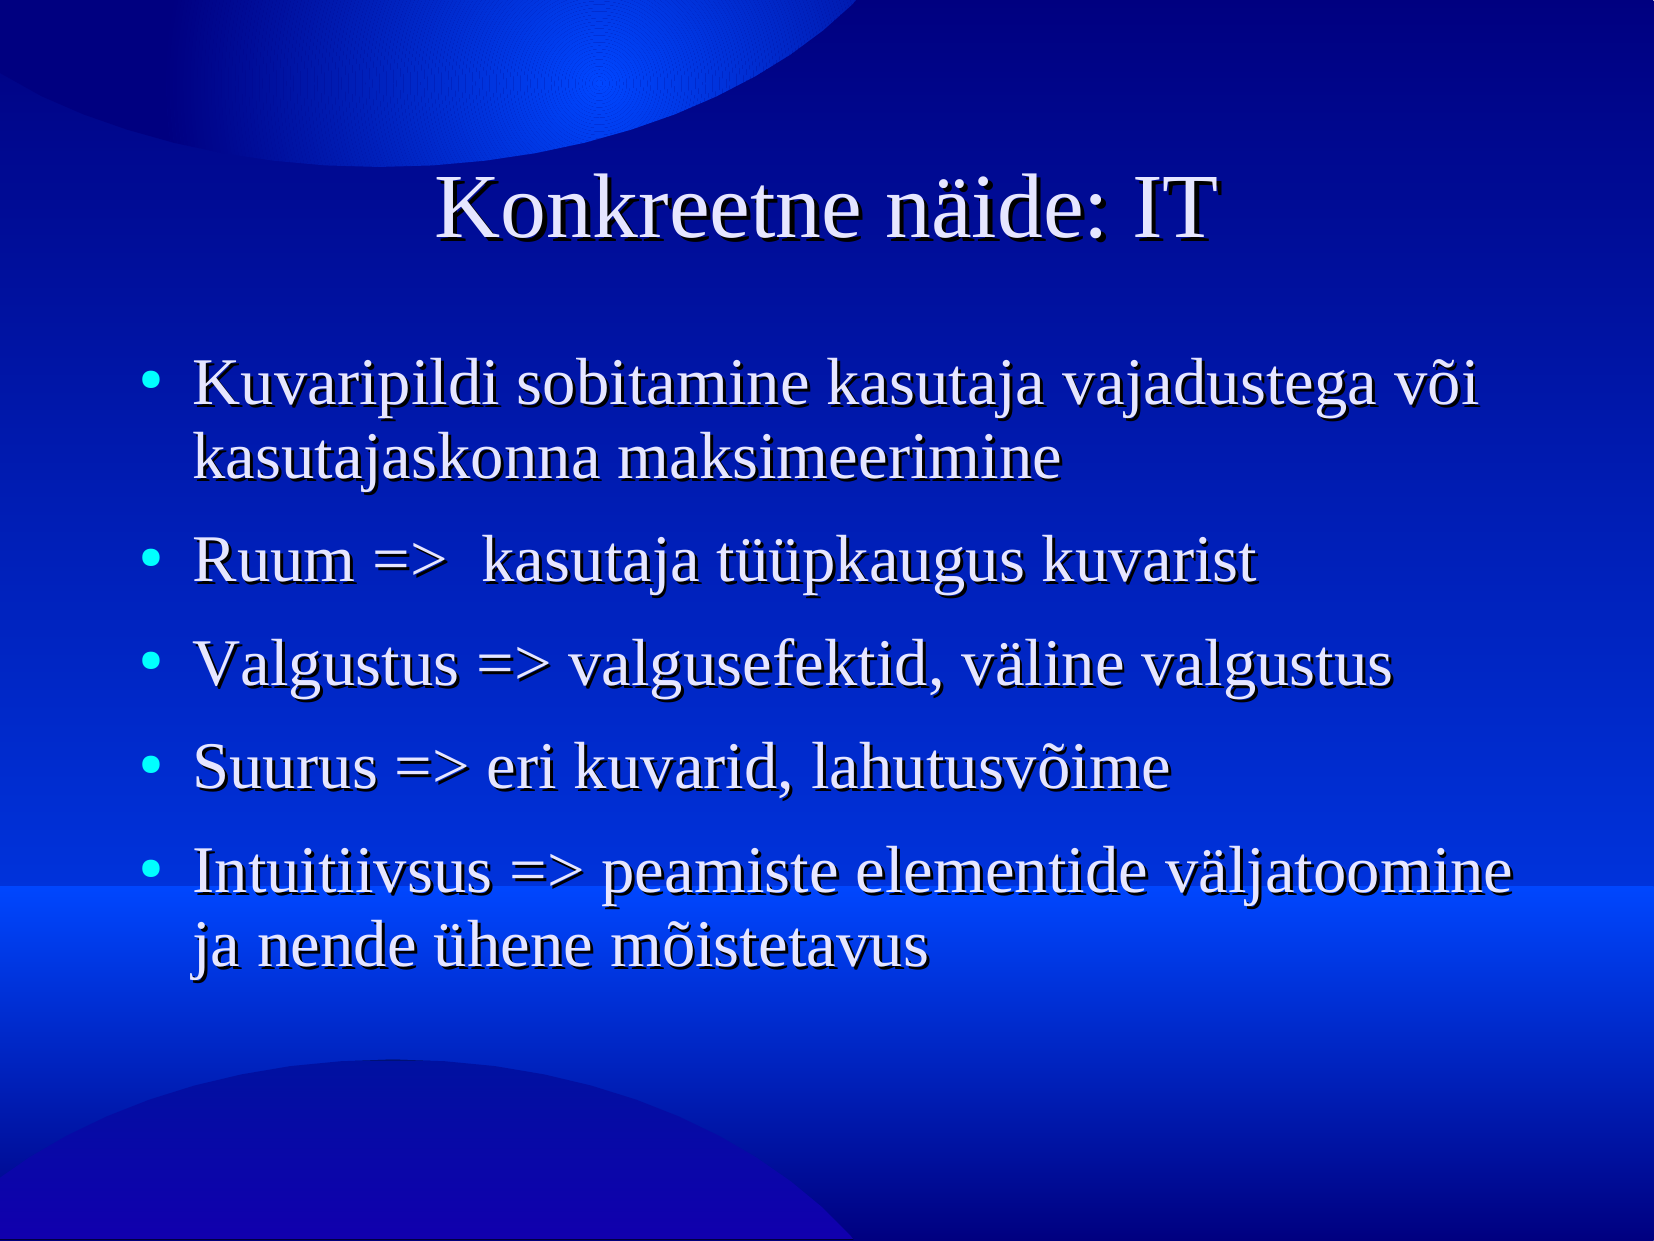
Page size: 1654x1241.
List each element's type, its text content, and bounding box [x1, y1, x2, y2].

list Kuvaripildi sobitamine kasutaja vajadustega või kasutajaskonna maksimeerimine Ruum => kasutaja tüüpkaugus kuvarist Valgustus => valgusefektid, väline valgustus Suurus => eri kuvarid, lahutusvõime Intuitiivsus => peamiste elementide väljatoomine ja nende ühene mõistetavus [121, 344, 1534, 1127]
title Konkreetne näide: IT [121, 102, 1534, 311]
